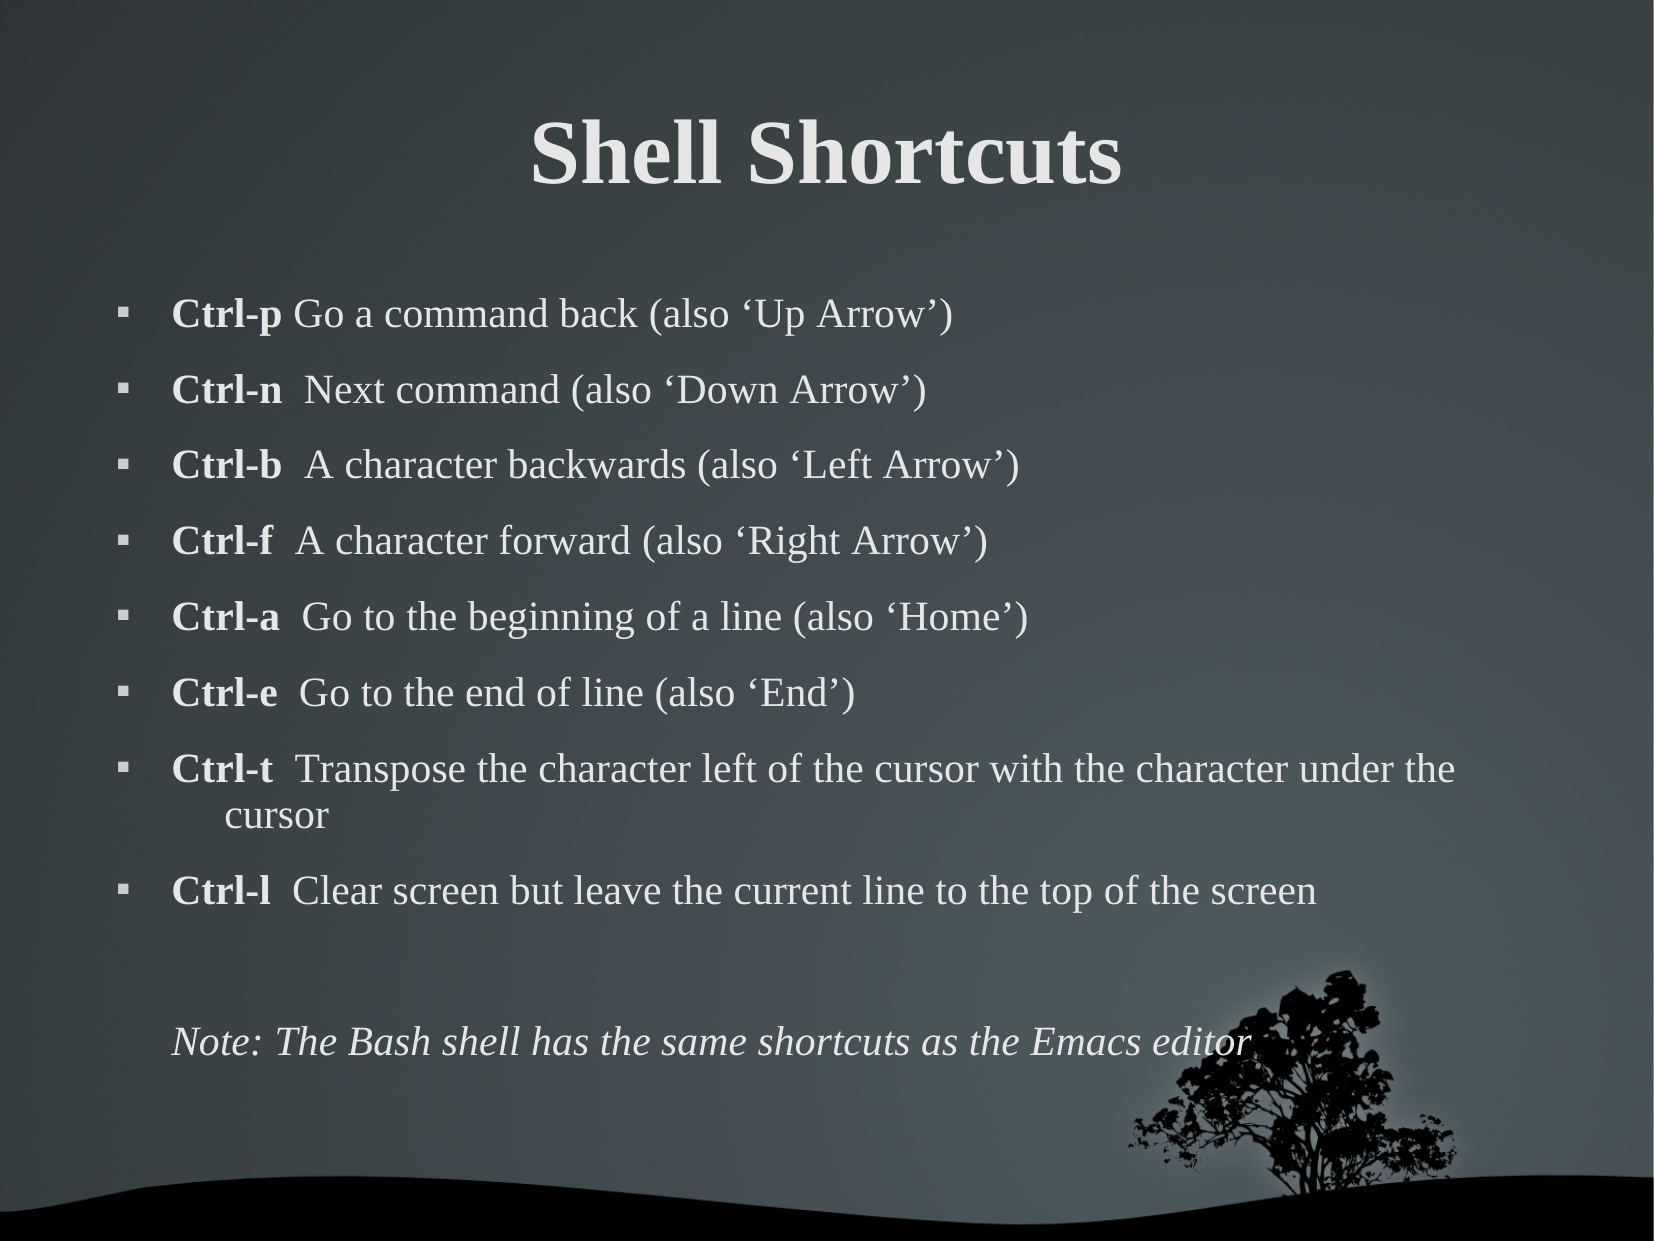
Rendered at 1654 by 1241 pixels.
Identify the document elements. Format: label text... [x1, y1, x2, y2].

list Ctrl-p Go a command back (also ‘Up Arrow’) Ctrl-n Next command (also ‘Down Arrow’) Ctrl-b A character backwards (also ‘Left Arrow’) Ctrl-f A character forward (also ‘Right Arrow’) Ctrl-a Go to the beginning of a line (also ‘Home’) Ctrl-e Go to the end of line (also ‘End’) Ctrl-t Transpose the character left of the cursor with the character under the cursor Ctrl-l Clear screen but leave the current line to the top of the screen Note: The Bash shell has the same shortcuts as the Emacs editor [82, 290, 1571, 1241]
title Shell Shortcuts [82, 19, 1571, 287]
picture [0, 0, 1654, 1241]
